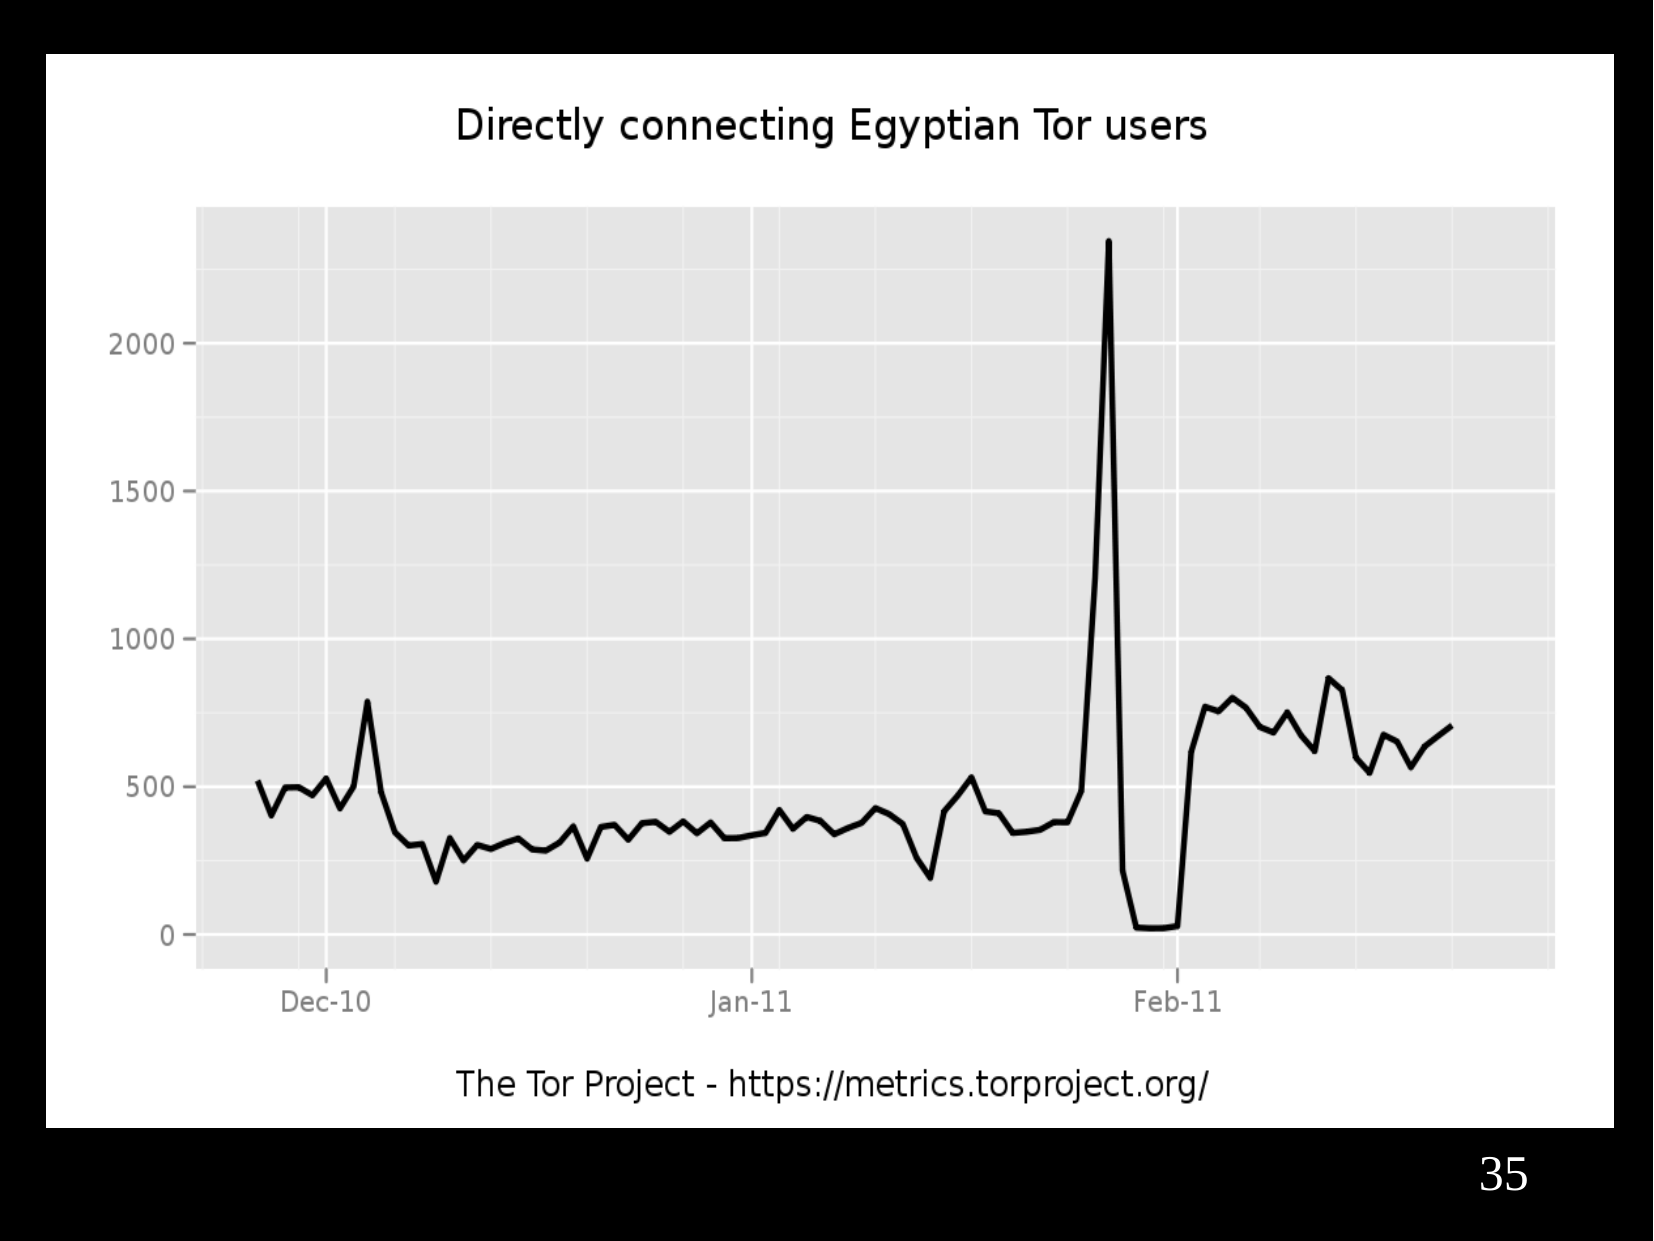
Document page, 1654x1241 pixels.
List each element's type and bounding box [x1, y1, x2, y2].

picture [46, 54, 1614, 1128]
